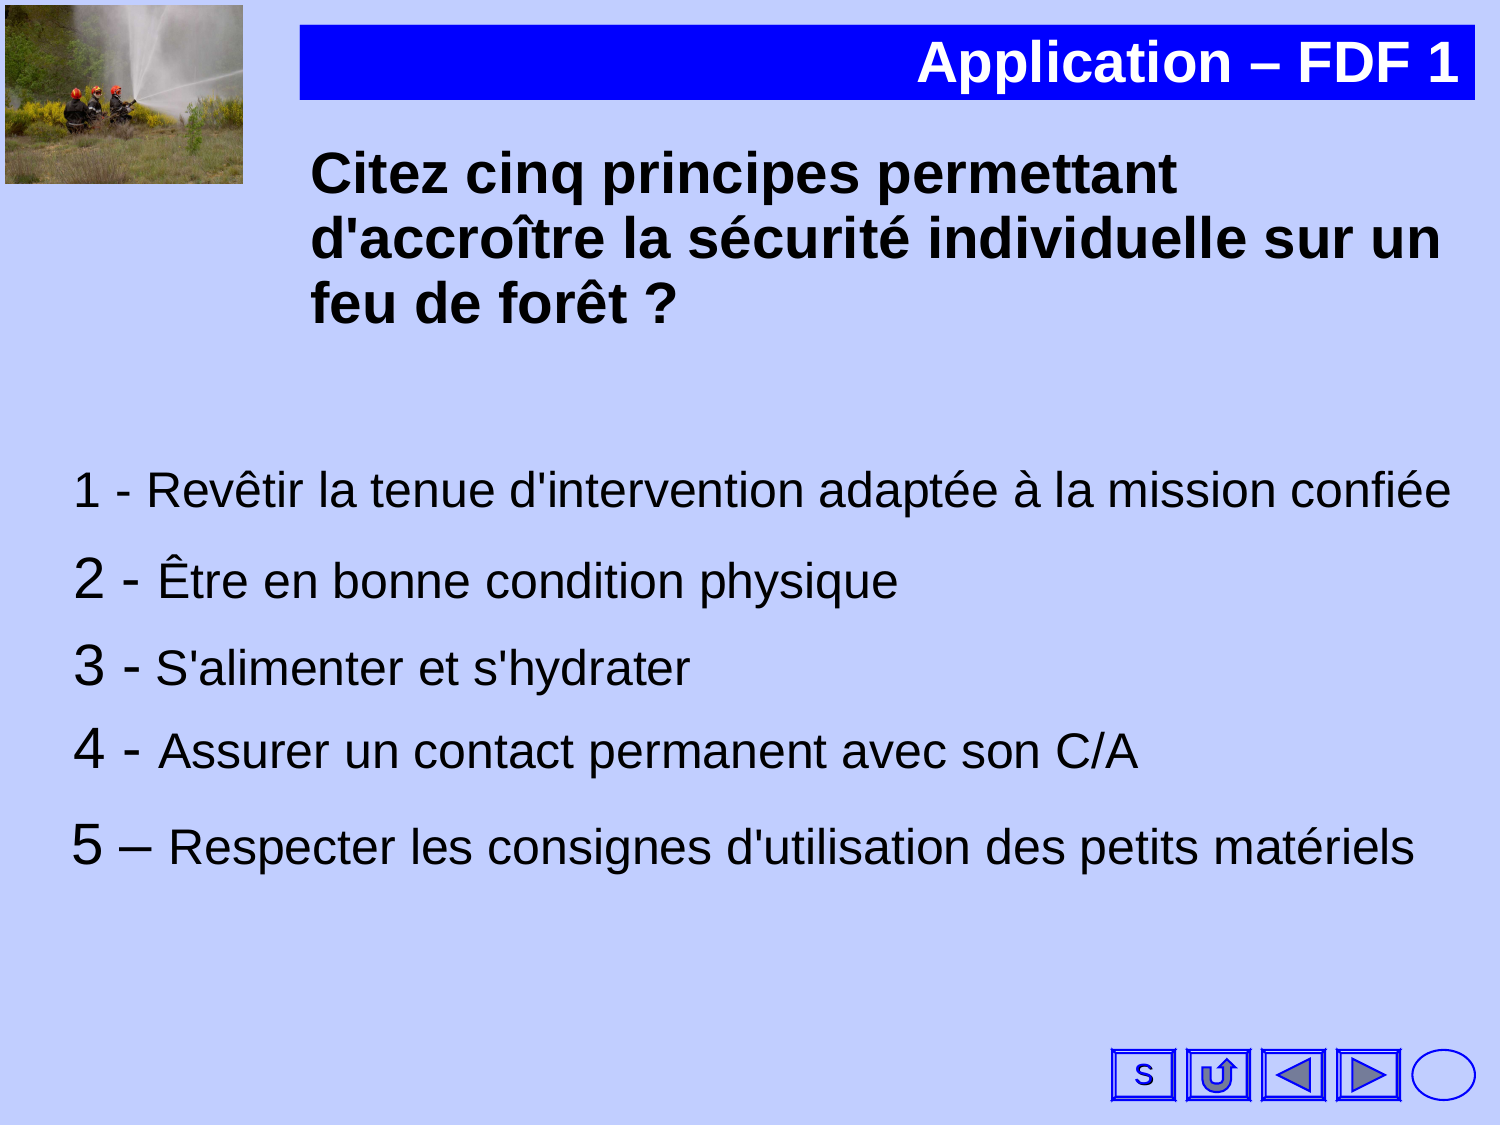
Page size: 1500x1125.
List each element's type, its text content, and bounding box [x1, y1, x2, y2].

text_box 2 - Être en bonne condition physique [58, 538, 1034, 621]
text_box 1 - Revêtir la tenue d'intervention adaptée à la mission confiée [59, 454, 1477, 526]
text_box 3 - S'alimenter et s'hydrater [58, 625, 827, 709]
text_box [1412, 1049, 1475, 1101]
text_box 4 - Assurer un contact permanent avec son C/A [59, 708, 1248, 791]
text_box Application – FDF 1 [299, 24, 1475, 100]
text_box 5 – Respecter les consignes d'utilisation des petits matériels [56, 804, 1432, 886]
text_box Citez cinq principes permettant d'accroître la sécurité individuelle sur un feu de forêt ? [295, 133, 1477, 344]
picture [5, 5, 243, 184]
